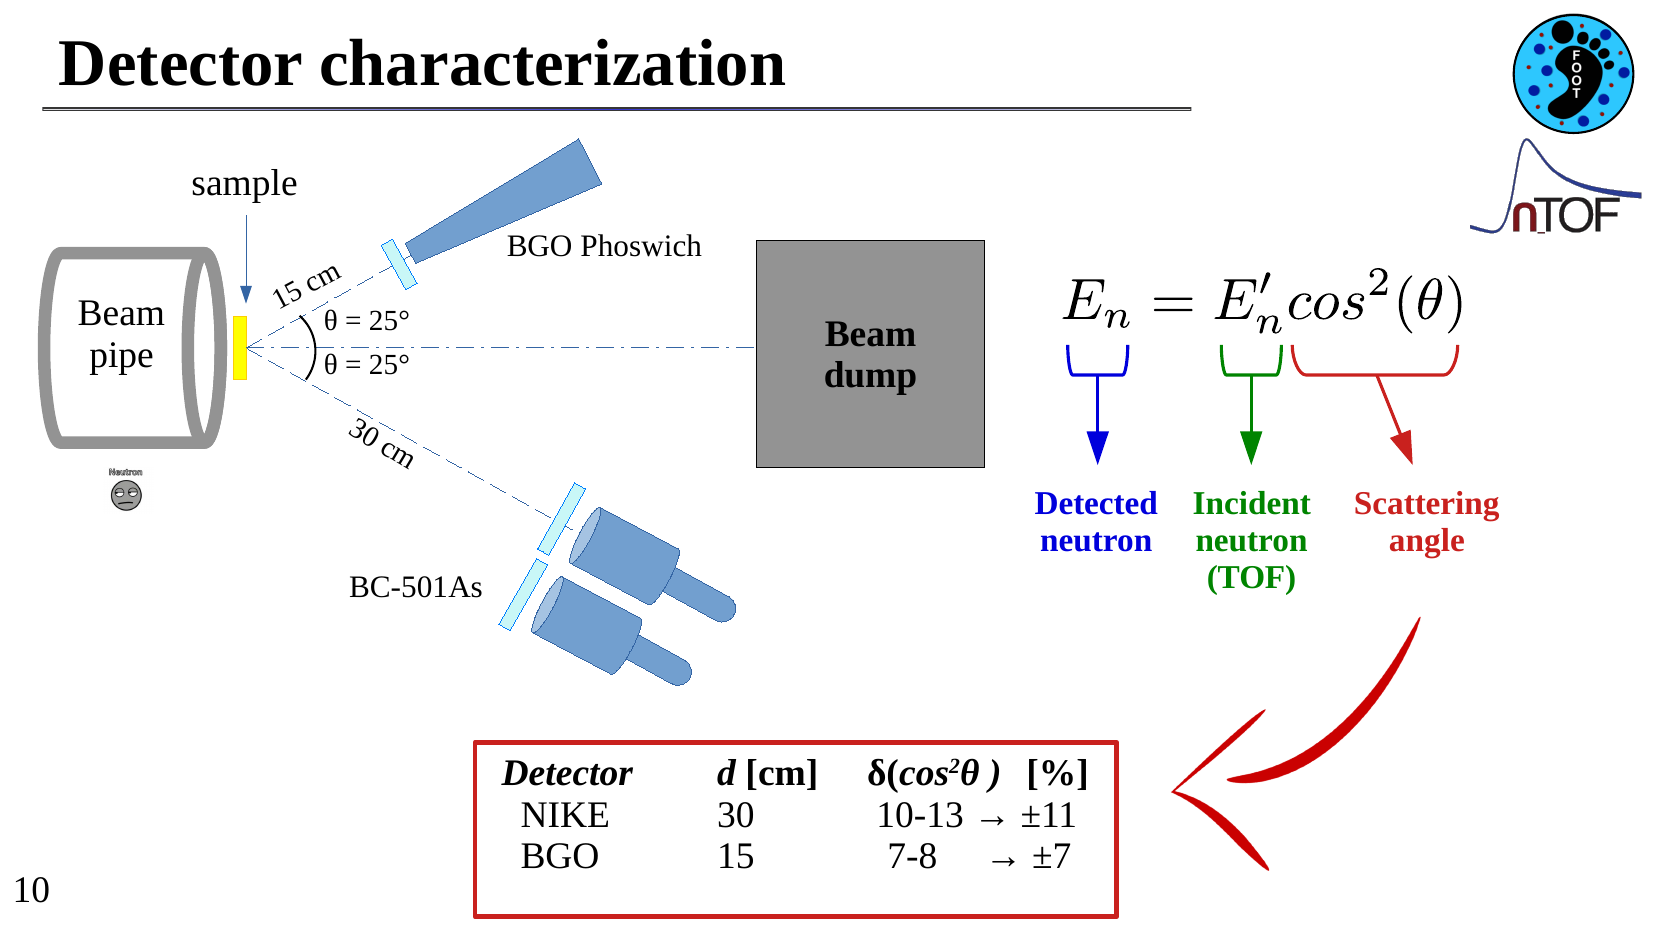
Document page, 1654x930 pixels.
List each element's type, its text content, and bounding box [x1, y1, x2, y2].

picture [1159, 615, 1492, 893]
text_box BC-501As [334, 562, 531, 681]
text_box [533, 577, 692, 686]
text_box [381, 239, 418, 290]
text_box Beam dump [756, 240, 985, 468]
text_box 15 cm [249, 230, 388, 345]
text_box Detected neutron [1013, 477, 1176, 638]
picture [103, 467, 154, 514]
text_box Detector d [cm] δ(cos2θ ) [%] NIKE 30 10-13 → ±11 BGO 15 7-8 → ±7 [475, 742, 1117, 917]
text_box [572, 507, 736, 623]
text_box Detector characterization [58, 0, 1594, 118]
text_box θ = 25° [309, 362, 455, 406]
picture [1060, 267, 1462, 334]
text_box [42, 107, 58, 111]
text_box Incident neutron (TOF) [1176, 477, 1327, 638]
text_box θ = 25° [309, 297, 455, 362]
picture [1594, 11, 1634, 61]
text_box [537, 482, 586, 556]
text_box 10 [0, 861, 66, 927]
text_box Scattering angle [1336, 477, 1518, 613]
text_box [531, 558, 548, 594]
text_box 30 cm [294, 397, 509, 587]
text_box [405, 138, 602, 264]
text_box Beam pipe [63, 284, 204, 423]
text_box [233, 316, 247, 380]
text_box BGO Phoswich [492, 221, 761, 340]
text_box sample [176, 154, 340, 233]
picture [1451, 21, 1653, 248]
